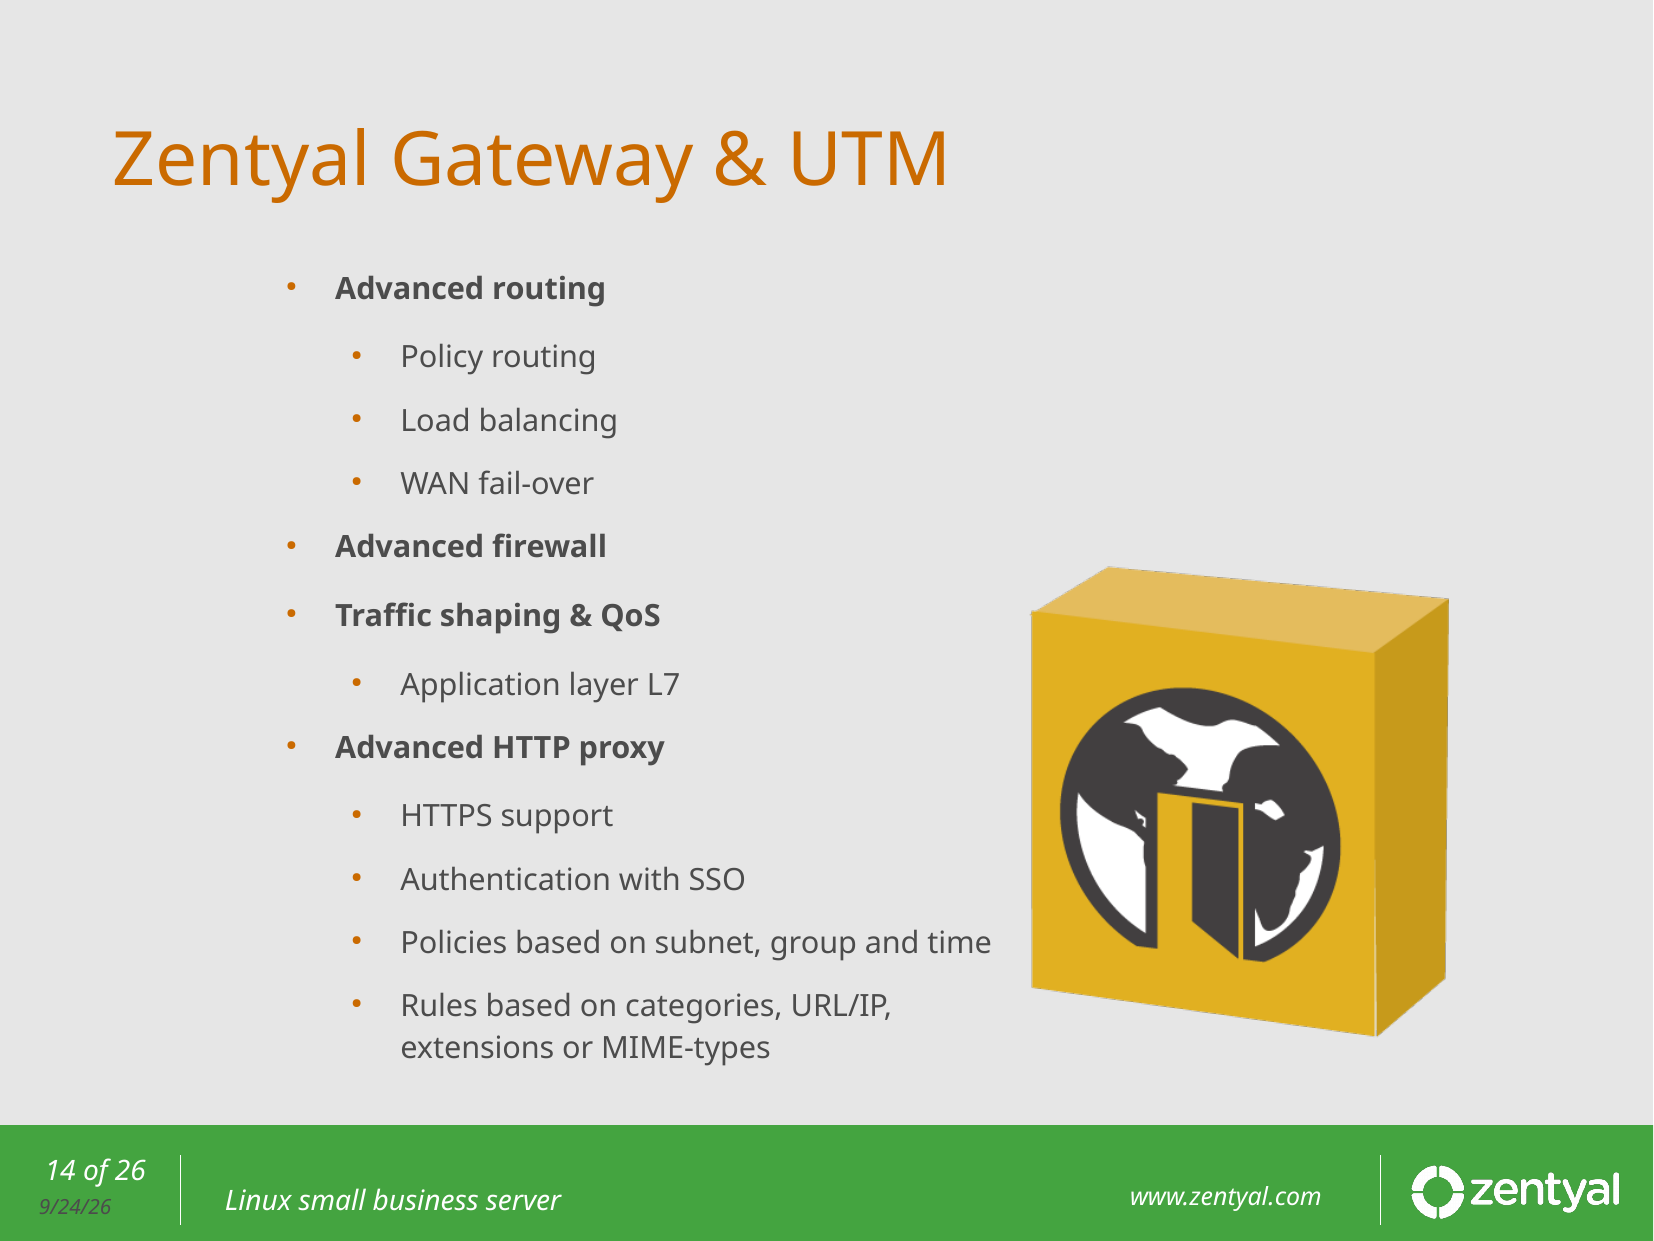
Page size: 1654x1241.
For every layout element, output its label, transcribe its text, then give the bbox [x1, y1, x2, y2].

title Zentyal Gateway & UTM [112, 105, 1523, 208]
picture [1008, 555, 1501, 1048]
list Advanced routing Policy routing Load balancing WAN fail-over Advanced firewall Traffic shaping & QoS Application layer L7 Advanced HTTP proxy HTTPS support Authentication with SSO Policies based on subnet, group and time Rules based on categories, URL/IP, extensions or MIME-types [270, 266, 1021, 1072]
picture [1394, 1151, 1636, 1232]
